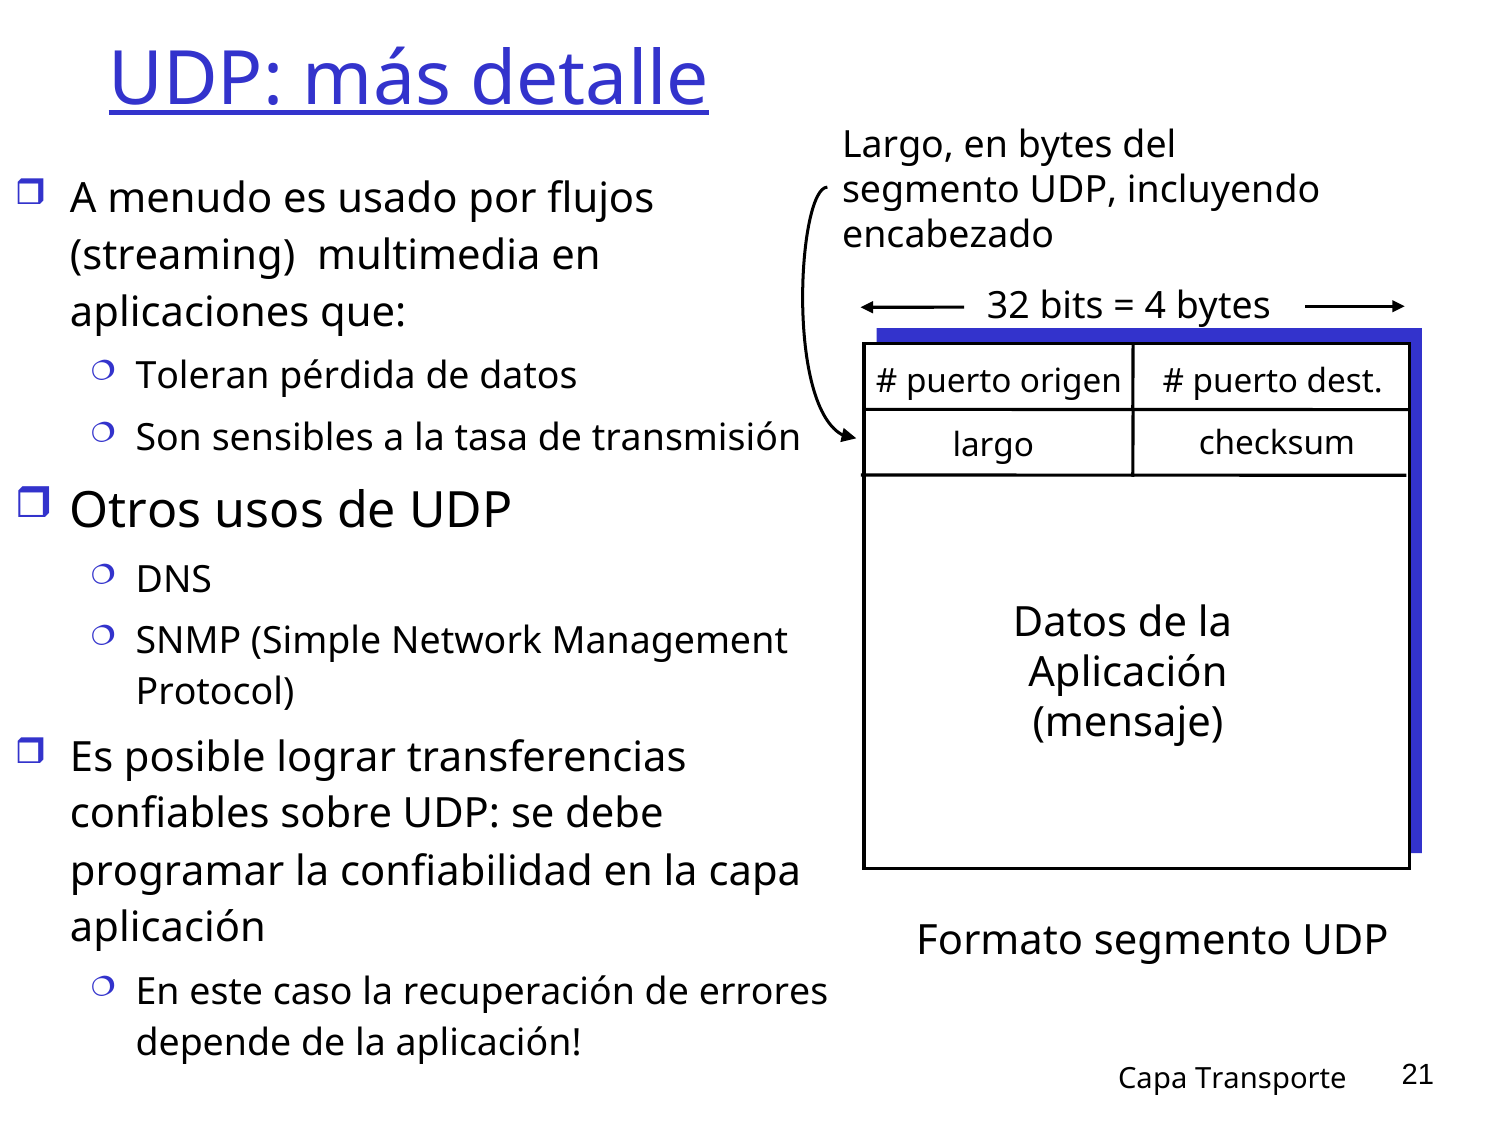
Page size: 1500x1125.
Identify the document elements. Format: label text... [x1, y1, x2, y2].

text_box largo [937, 415, 1049, 471]
text_box 32 bits = 4 bytes [972, 273, 1286, 334]
text_box checksum [1183, 413, 1371, 470]
text_box Datos de la Aplicación (mensaje)‏ [998, 587, 1258, 753]
text_box Largo, en bytes del segmento UDP, incluyendo encabezado [827, 111, 1336, 263]
text_box # puerto dest. [1147, 351, 1399, 407]
text_box [864, 328, 1422, 869]
text_box Formato segmento UDP [901, 905, 1404, 971]
text_box [864, 411, 1131, 473]
title UDP: más detalle [93, 0, 1463, 150]
list A menudo es usado por flujos (streaming) multimedia en aplicaciones que: Toleran pérdida de datos Son sensibles a la tasa de transmisión Otros usos de UDP DNS SNMP (Simple Network Management Protocol)‏ Es posible lograr transferencias confiables sobre UDP: se debe programar la confiabilidad en la capa aplicación En este caso la recuperación de errores depende de la aplicación! [0, 159, 863, 1060]
text_box # puerto origen [861, 351, 1131, 407]
